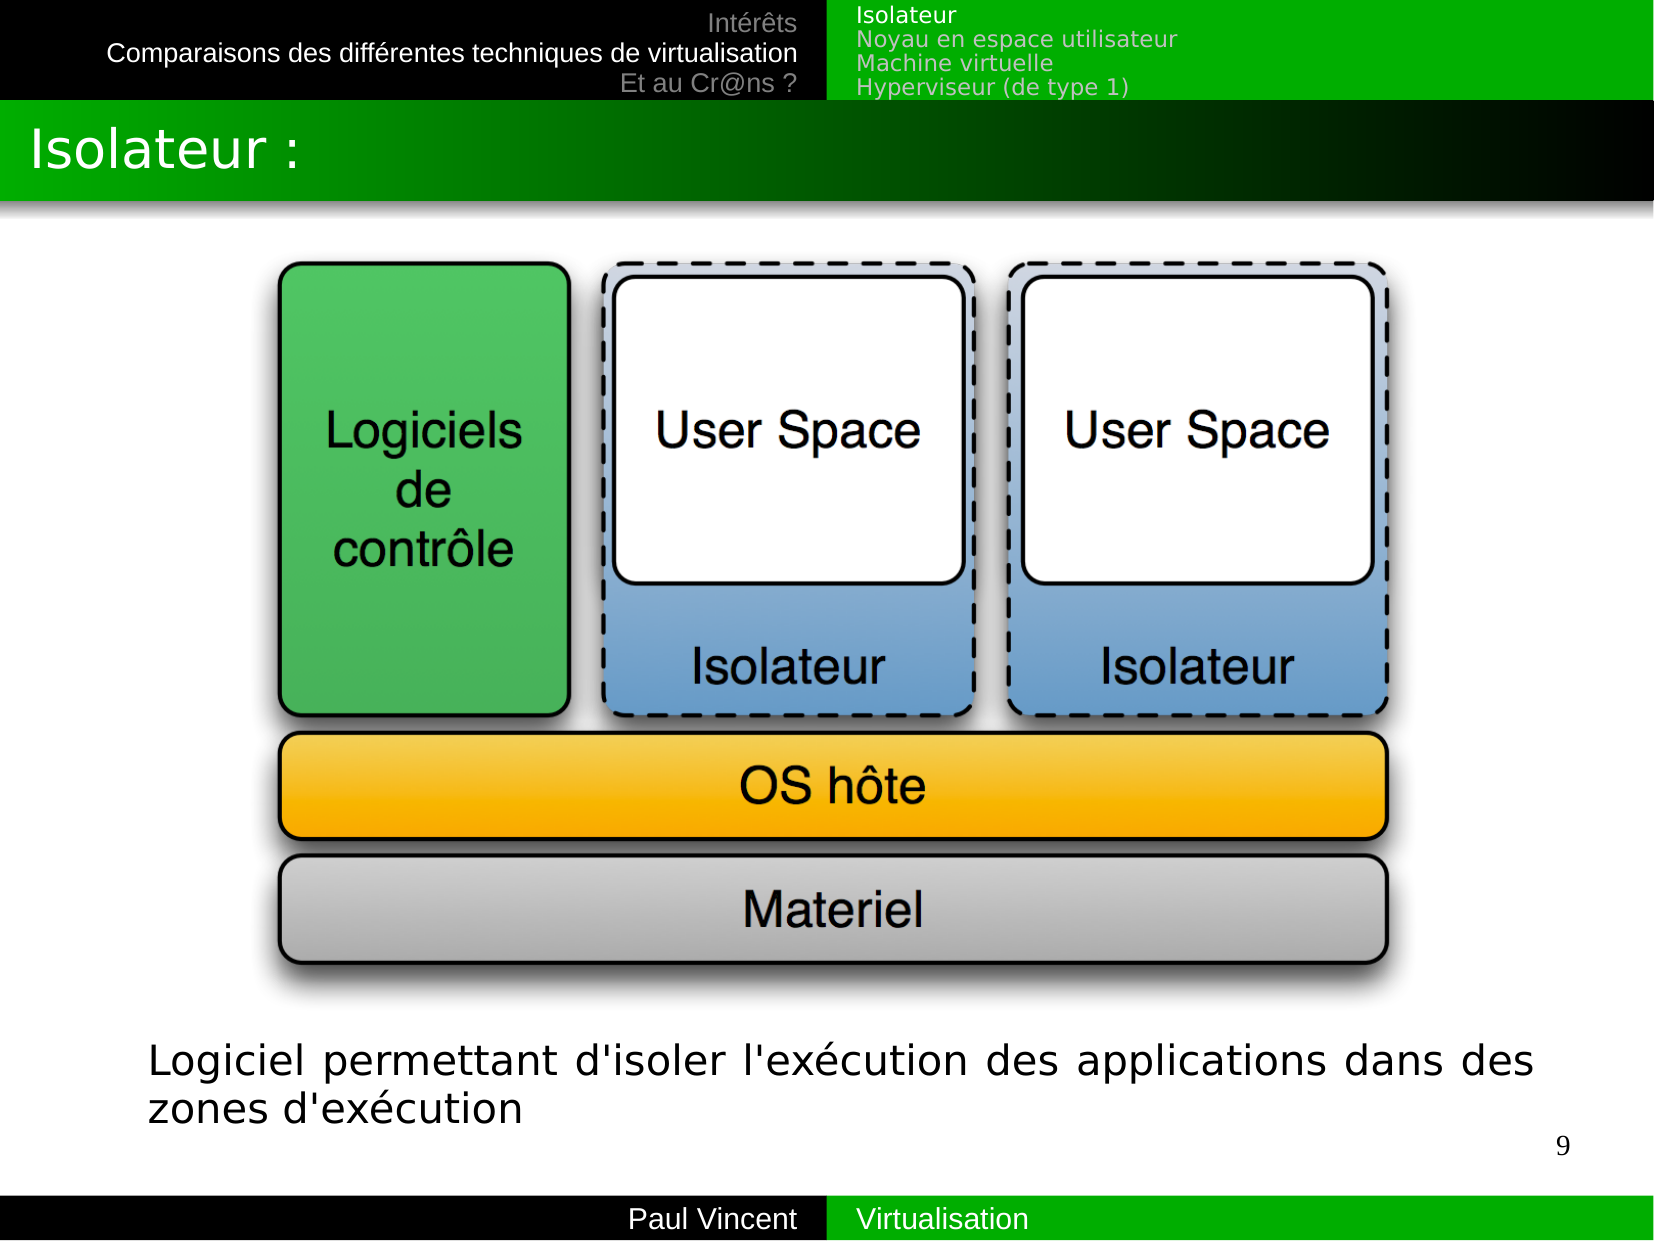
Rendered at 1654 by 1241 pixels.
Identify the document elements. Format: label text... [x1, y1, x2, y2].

text_box [0, 0, 1654, 219]
text_box Isolateur Noyau en espace utilisateur Machine virtuelle Hyperviseur (de type 1) [856, 5, 1625, 113]
picture [194, 195, 1472, 1036]
text_box Isolateur : [29, 118, 1654, 184]
text_box Intérêts Comparaisons des différentes techniques de virtualisation Et au Cr@ns ? [0, 7, 798, 99]
text_box Logiciel permettant d'isoler l'exécution des applications dans des zones d'exécution [147, 1036, 1536, 1152]
text_box [0, 1195, 1654, 1241]
text_box Virtualisation [856, 1202, 1654, 1238]
text_box Paul Vincent [0, 1202, 798, 1238]
